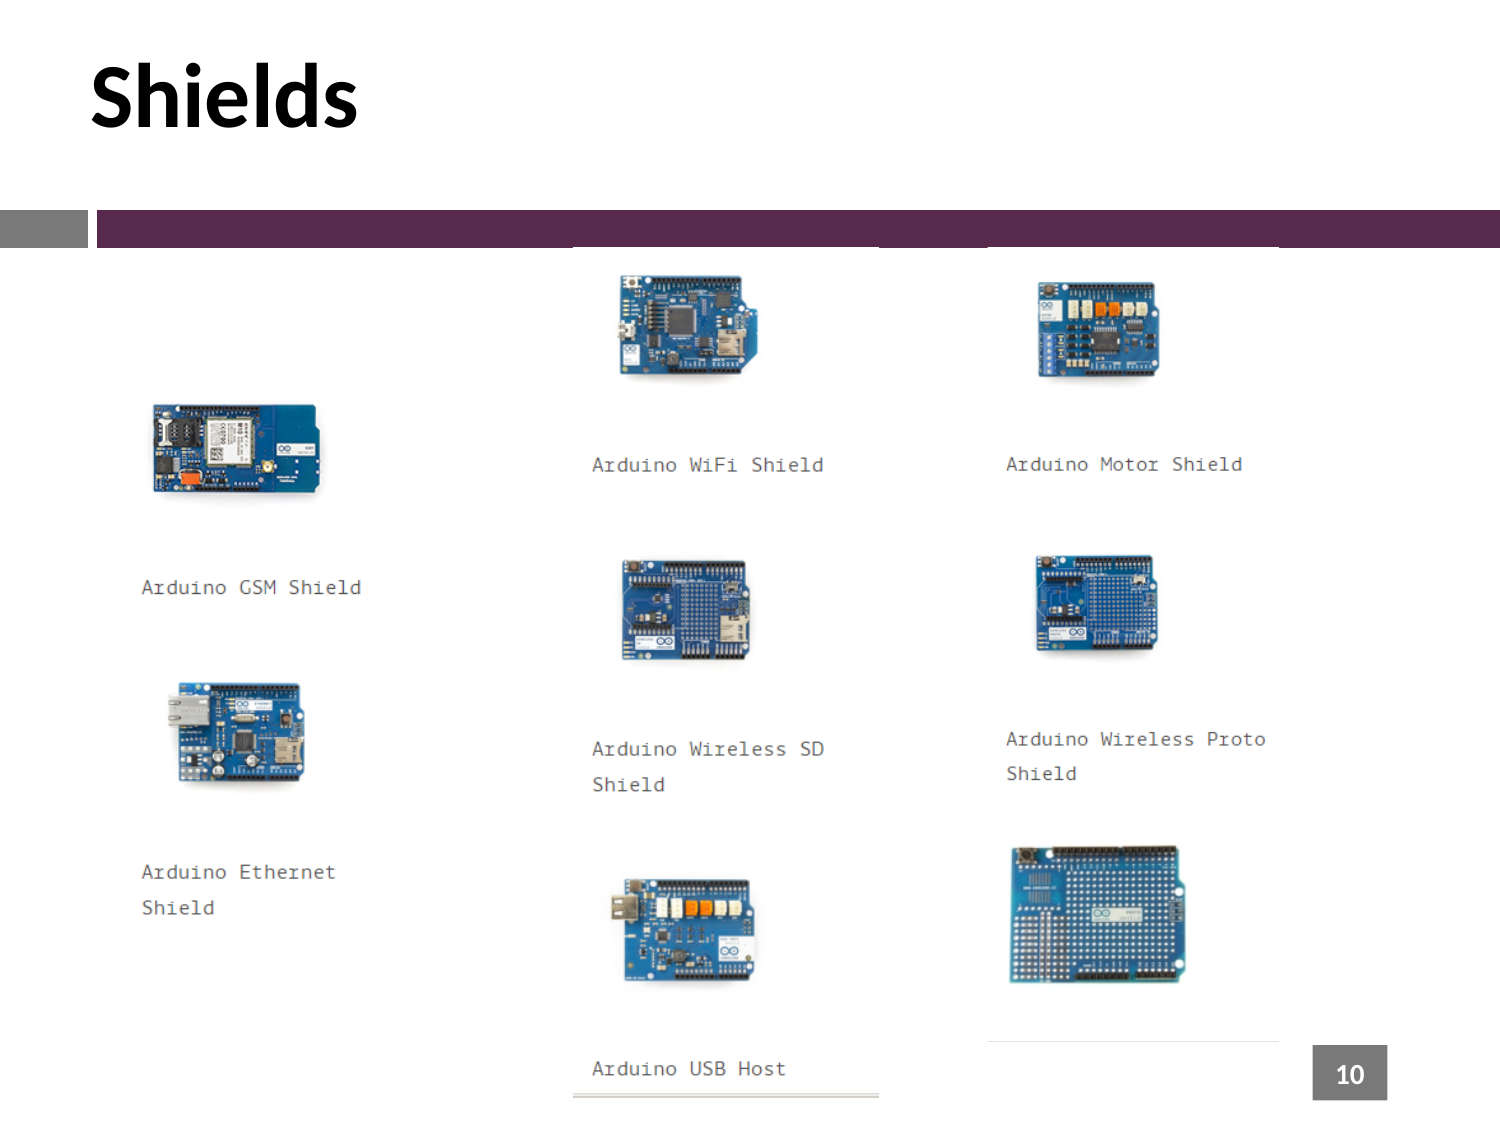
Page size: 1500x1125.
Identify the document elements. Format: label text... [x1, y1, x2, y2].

picture [572, 247, 880, 1098]
picture [987, 247, 1280, 1042]
text_box [1312, 1045, 1388, 1101]
title Shields [75, 24, 1426, 157]
picture [124, 331, 436, 959]
